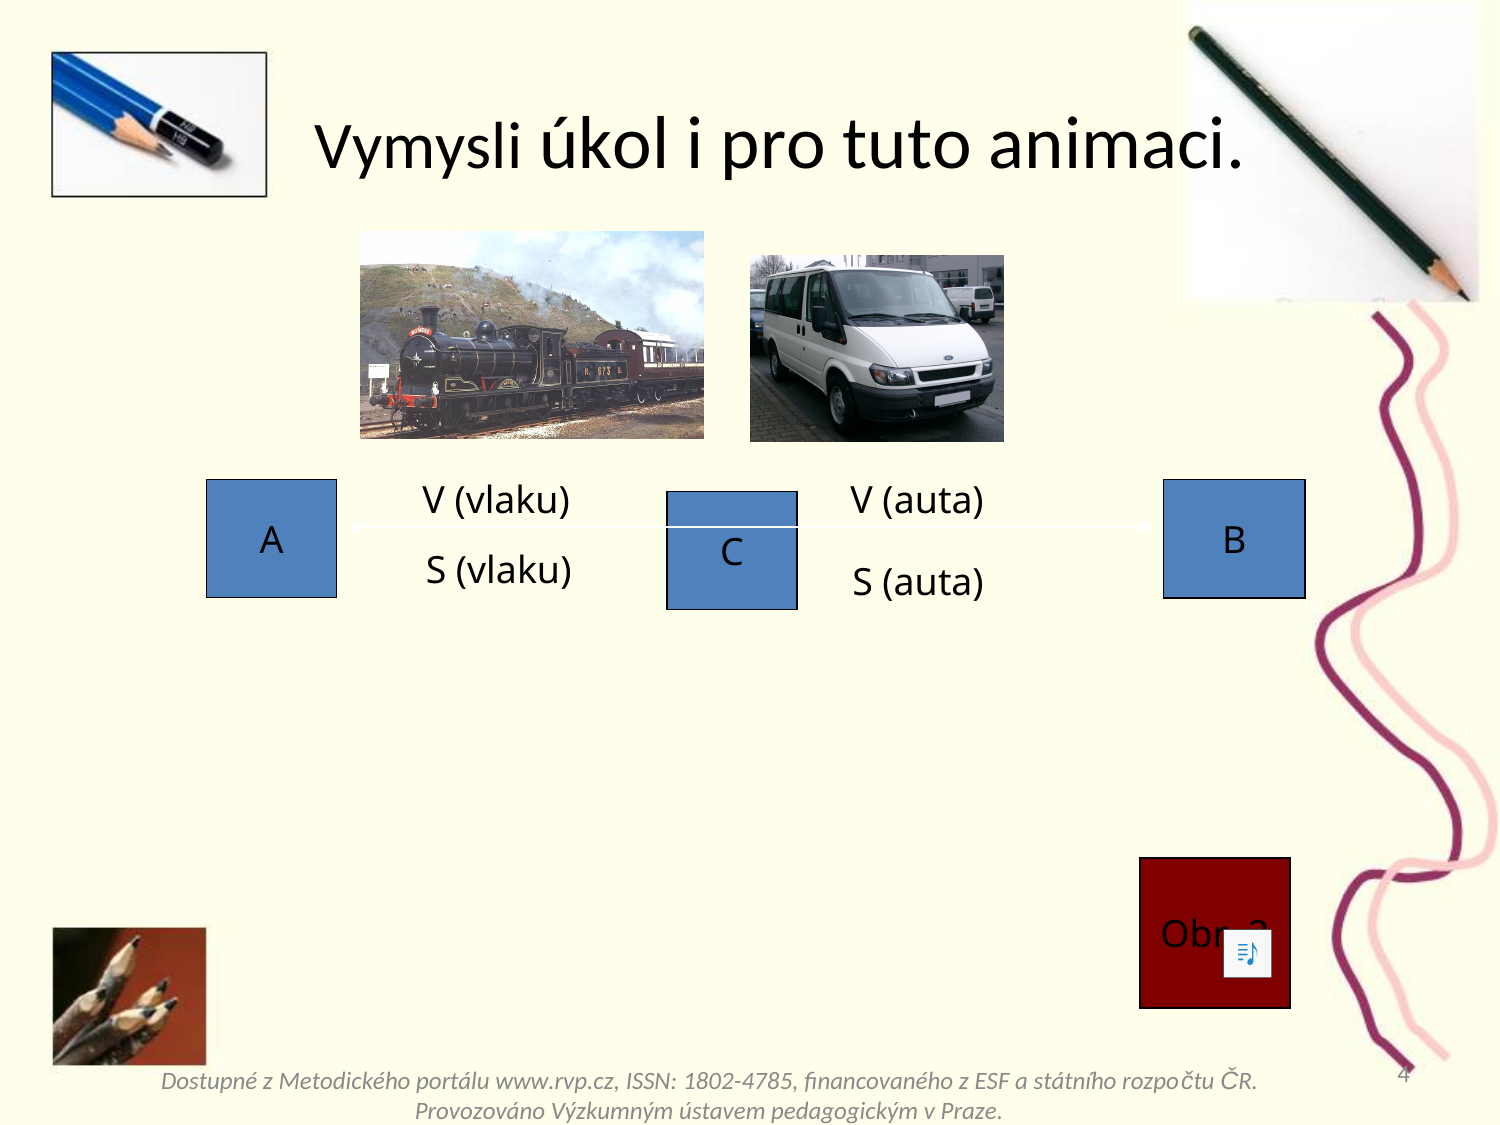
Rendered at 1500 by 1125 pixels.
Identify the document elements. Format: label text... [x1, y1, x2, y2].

text_box S (auta) [837, 550, 999, 612]
text_box Obr. 2 [1139, 857, 1290, 1008]
text_box C [667, 491, 798, 526]
text_box A [206, 479, 337, 598]
text_box B [1163, 479, 1306, 598]
text_box V (auta) [835, 467, 999, 529]
text_box Dostupné z Metodického portálu www.rvp.cz, ISSN: 1802-4785, financovaného z ESF a státního rozpočtu ČR. Provozováno Výzkumným ústavem pedagogickým v Praze. [88, 1065, 1331, 1125]
text_box V (vlaku) [407, 467, 637, 529]
picture [0, 0, 1500, 1125]
text_box S (vlaku) [411, 538, 587, 600]
text_box C [667, 528, 798, 610]
title Vymysli úkol i pro tuto animaci. [135, 45, 1425, 233]
text_box [1222, 928, 1273, 979]
